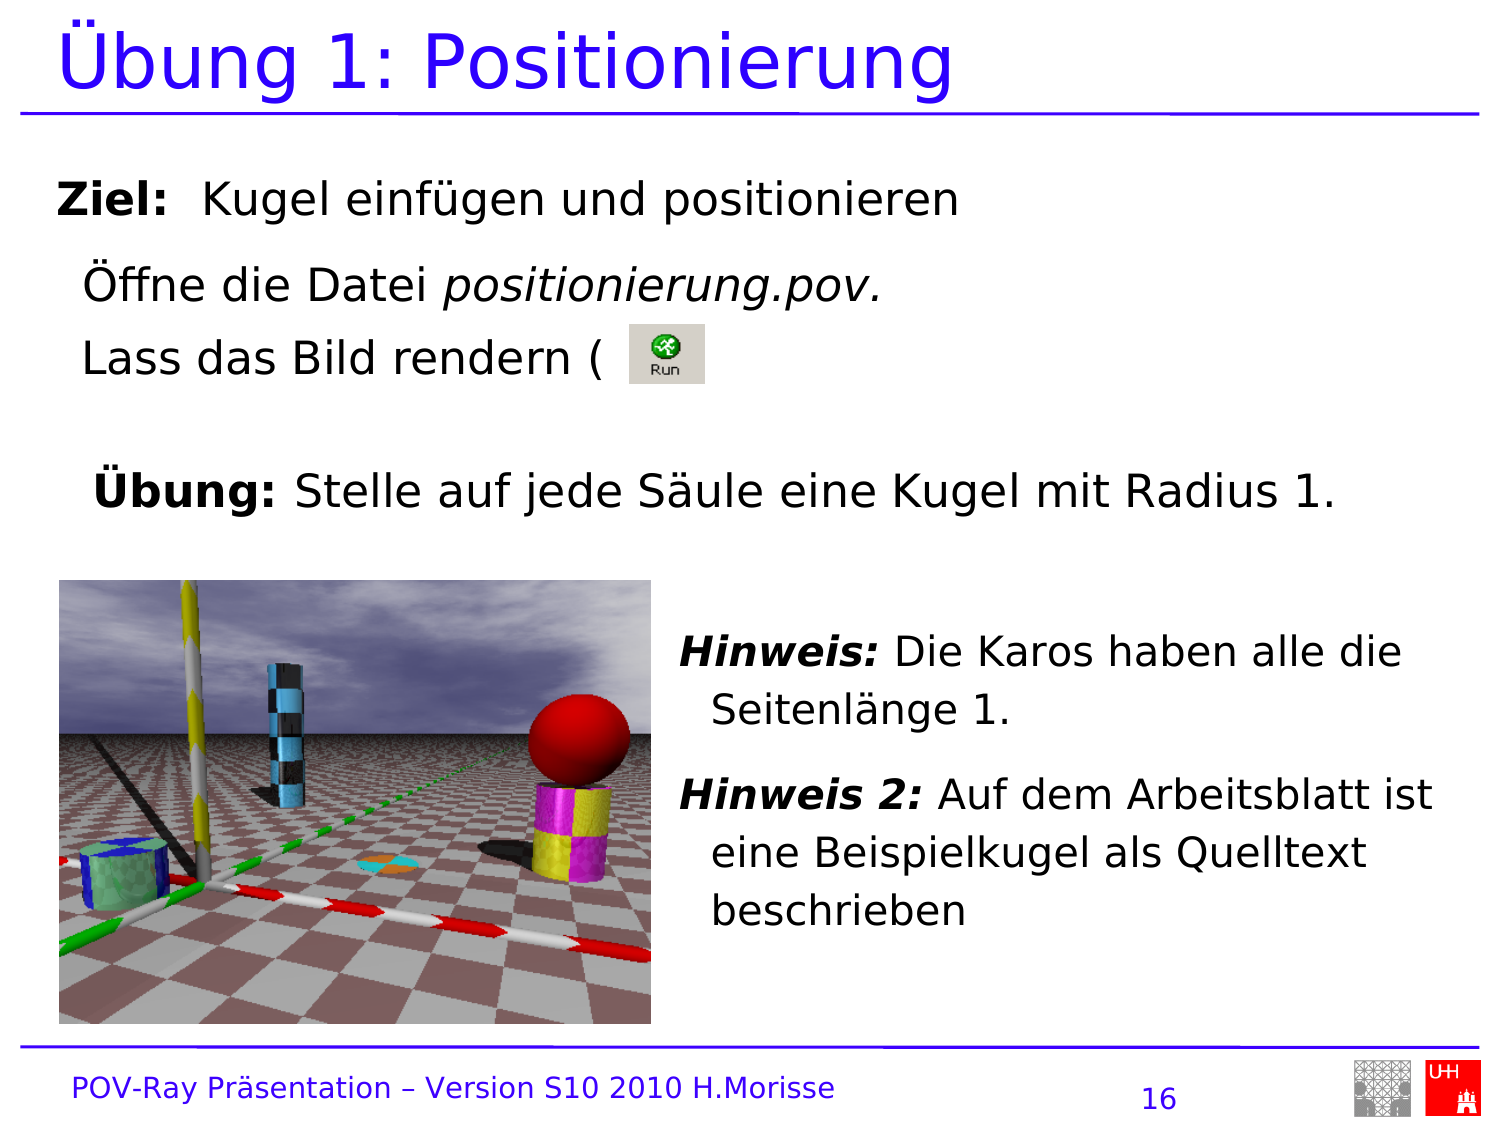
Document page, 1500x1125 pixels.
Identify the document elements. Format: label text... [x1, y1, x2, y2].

title Übung 1: Positionierung [29, 11, 1152, 114]
picture [1422, 1058, 1483, 1119]
picture [629, 324, 705, 384]
list Öffne die Datei positionierung.pov. Lass das Bild rendern ( ) [59, 255, 1230, 426]
text_box Ziel: Kugel einfügen und positionieren [29, 148, 1500, 251]
picture [1352, 1058, 1414, 1119]
picture [59, 580, 651, 1025]
text_box Hinweis: Die Karos haben alle die Seitenlänge 1. Hinweis 2: Auf dem Arbeitsblatt ist eine Beispielkugel als Quelltext beschrieben [664, 534, 1491, 943]
text_box Übung: Stelle auf jede Säule eine Kugel mit Radius 1. [29, 457, 1447, 526]
